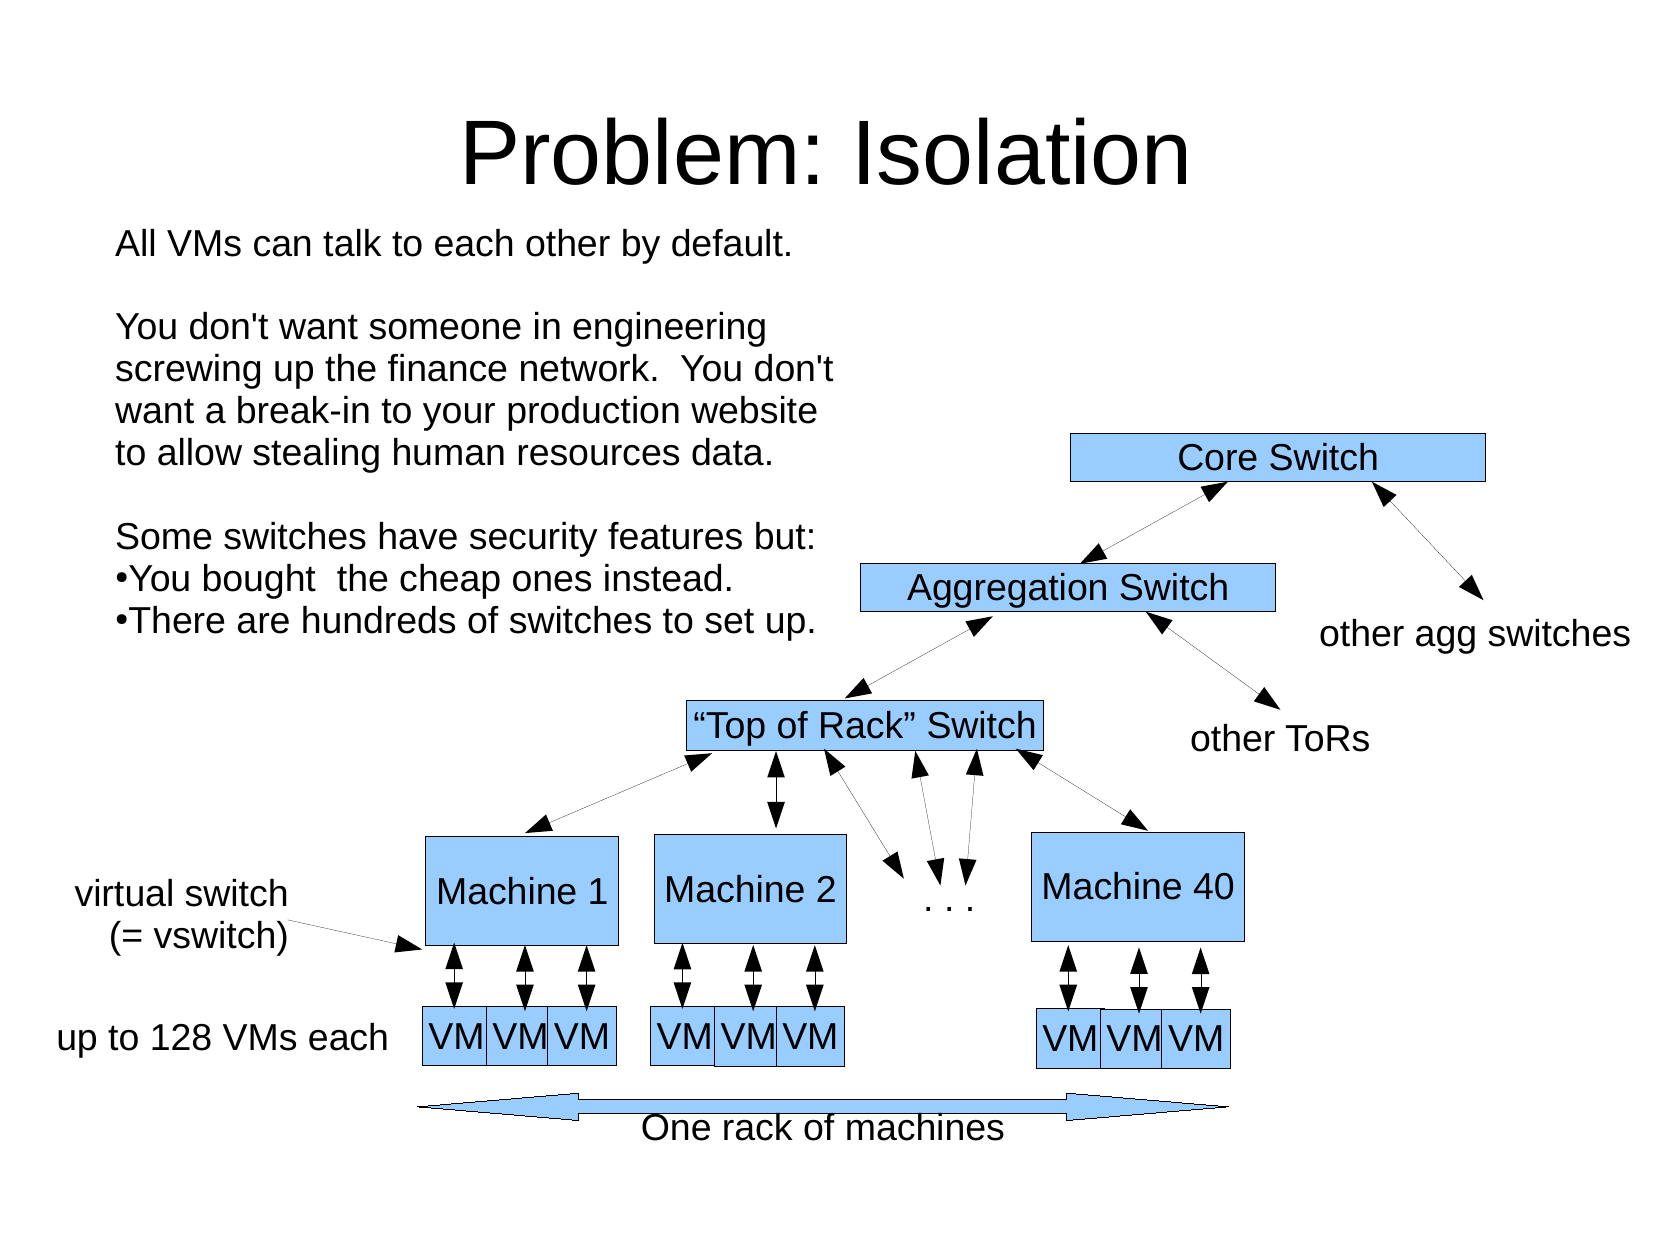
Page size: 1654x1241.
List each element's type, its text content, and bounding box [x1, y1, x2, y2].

text_box virtual switch (= vswitch) [47, 865, 304, 964]
text_box Machine 2 [654, 834, 847, 944]
text_box VM [714, 1006, 776, 1067]
text_box “Top of Rack” Switch [686, 700, 1044, 751]
text_box VM [1036, 1008, 1105, 1069]
text_box VM [1161, 1009, 1231, 1069]
text_box VM [422, 1006, 486, 1066]
text_box VM [1100, 1009, 1161, 1069]
text_box other agg switches [1304, 604, 1654, 722]
text_box Machine 1 [425, 836, 619, 946]
text_box All VMs can talk to each other by default. You don't want someone in engineering screwing up the finance network. You don't want a break-in to your production website to allow stealing human resources data. Some switches have security features but: You bought the cheap ones instead. There are hundreds of switches to set up. [100, 214, 870, 650]
text_box Machine 40 [1031, 832, 1245, 942]
text_box Aggregation Switch [870, 563, 1276, 612]
title Problem: Isolation [82, 56, 1571, 250]
text_box other ToRs [1175, 709, 1386, 767]
text_box VM [650, 1006, 714, 1066]
text_box VM [776, 1006, 845, 1067]
text_box up to 128 VMs each [18, 1008, 404, 1066]
text_box VM [486, 1006, 547, 1066]
text_box Core Switch [1070, 433, 1486, 482]
text_box One rack of machines [417, 1093, 1229, 1121]
text_box . . . [908, 869, 1030, 927]
text_box VM [547, 1006, 617, 1066]
